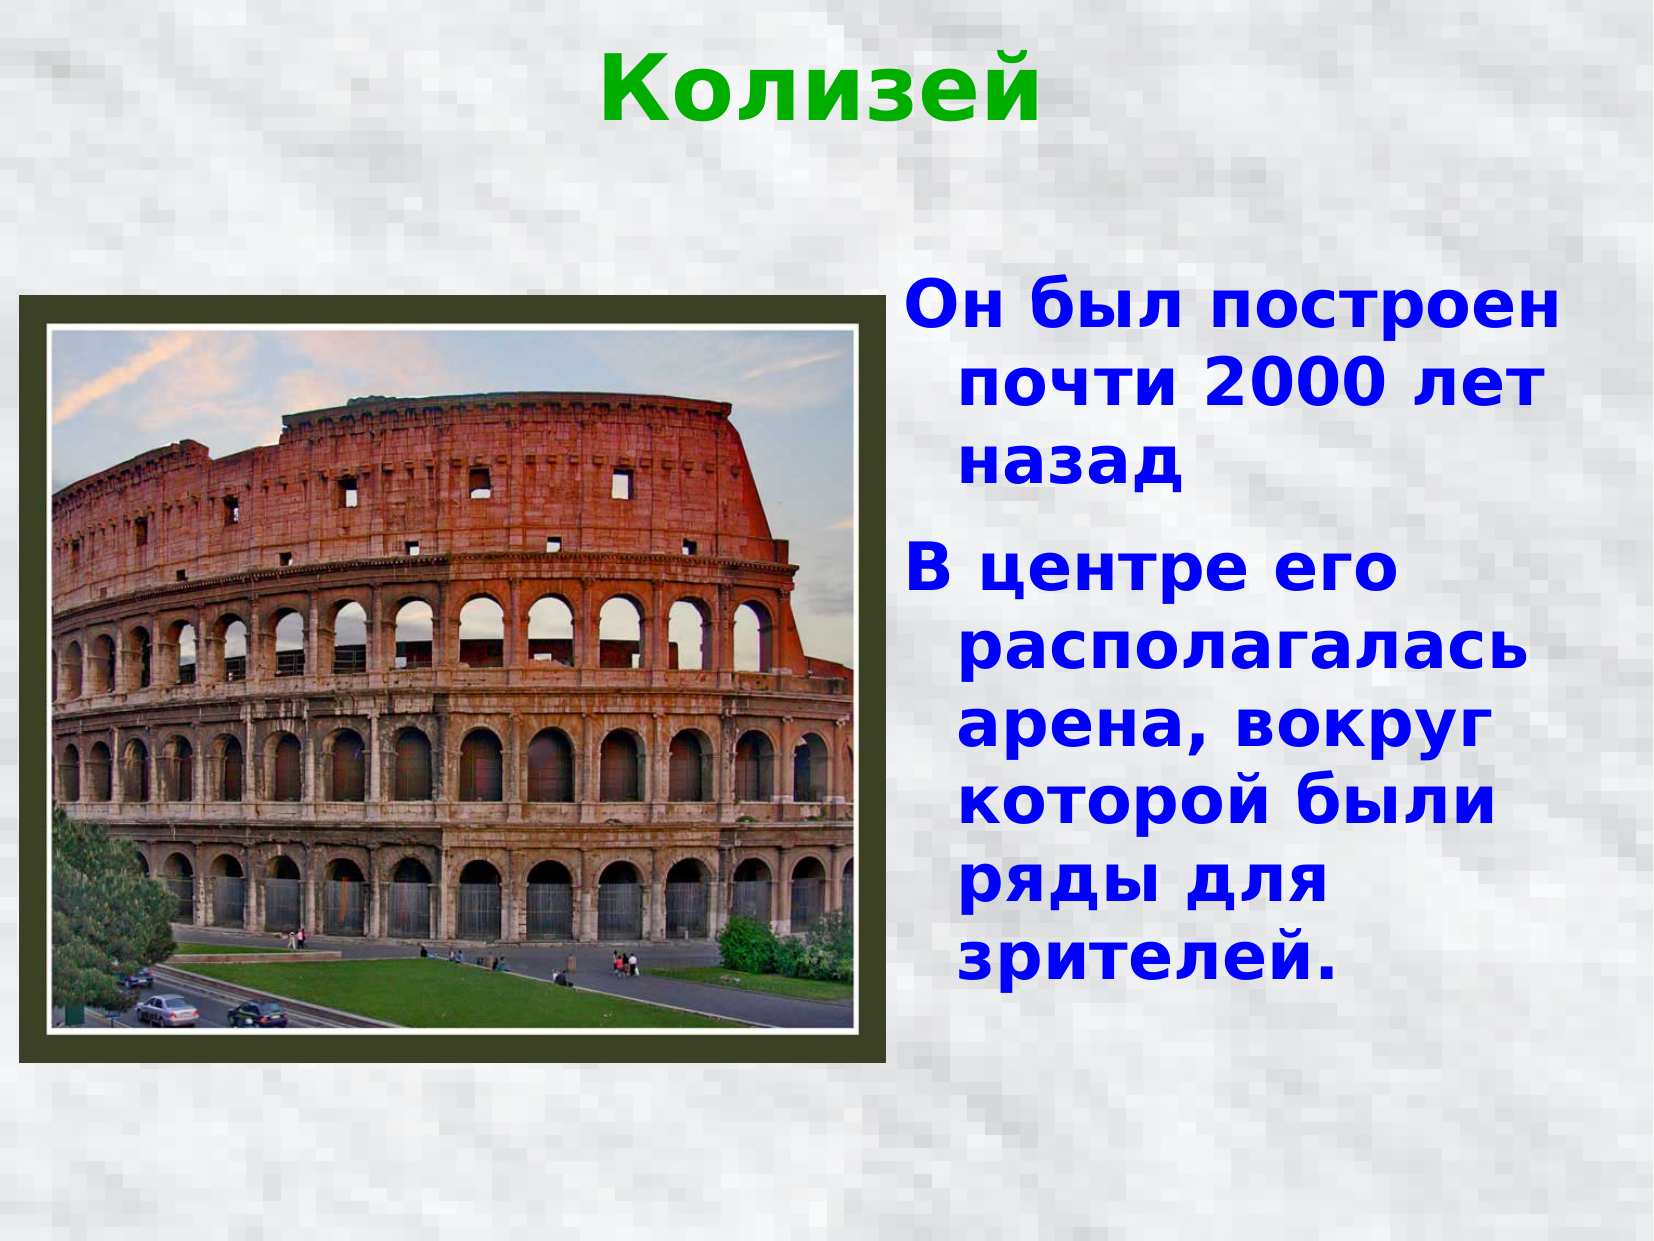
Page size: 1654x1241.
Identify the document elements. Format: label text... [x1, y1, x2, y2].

list Он был построен почти 2000 лет назад В центре его располагалась арена, вокруг которой были ряды для зрителей. [885, 265, 1612, 1070]
picture [0, 0, 1654, 1241]
title Колизей [76, 0, 1565, 207]
